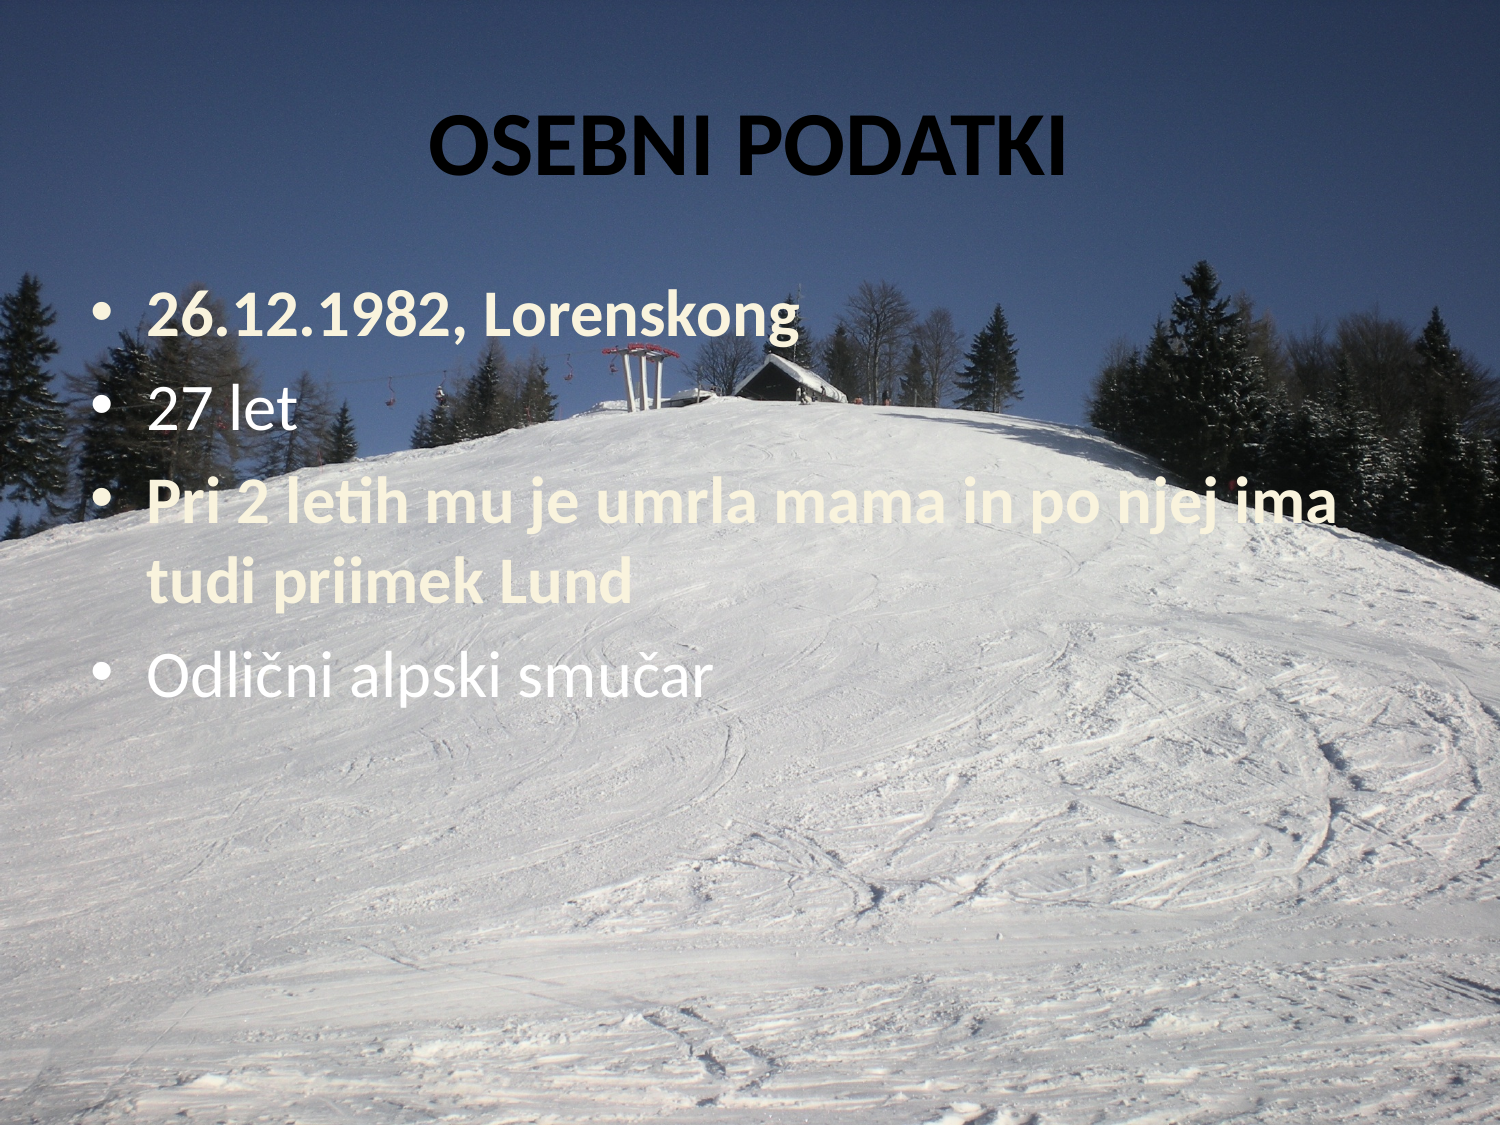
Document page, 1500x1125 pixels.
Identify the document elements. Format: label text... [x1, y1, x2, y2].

title OSEBNI PODATKI [75, 45, 1425, 233]
list 26.12.1982, Lorenskong 27 let Pri 2 letih mu je umrla mama in po njej ima tudi priimek Lund Odlični alpski smučar [75, 262, 1425, 1005]
picture [0, 0, 1500, 1125]
